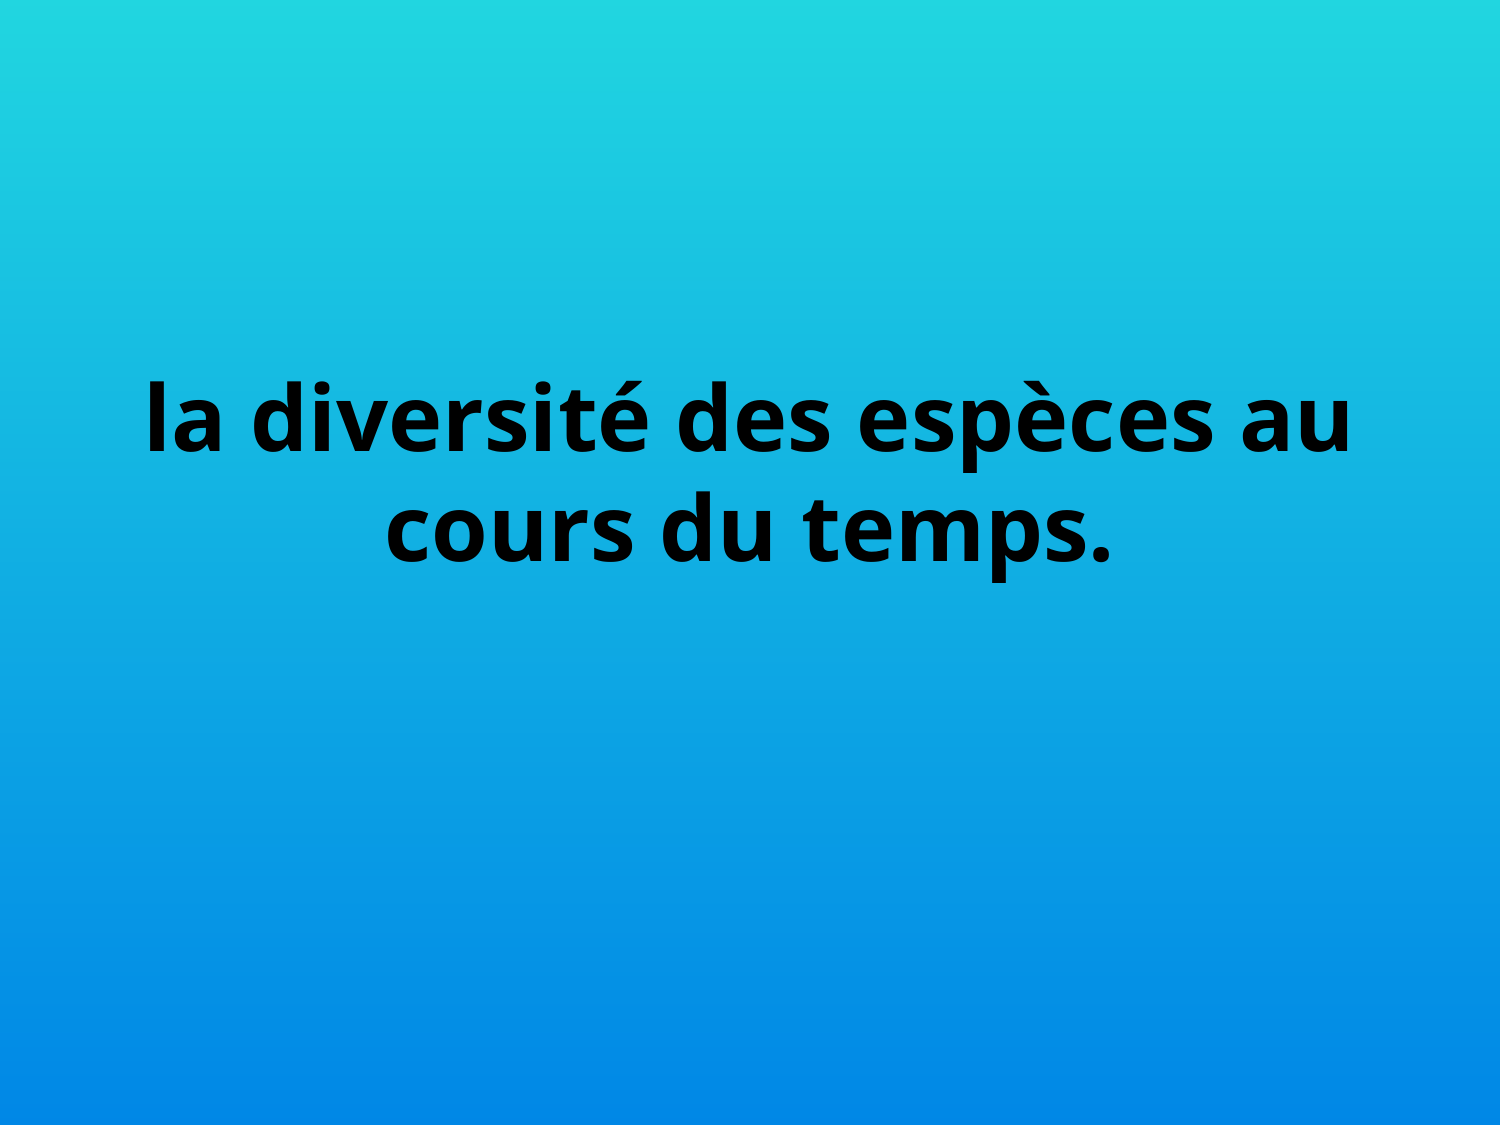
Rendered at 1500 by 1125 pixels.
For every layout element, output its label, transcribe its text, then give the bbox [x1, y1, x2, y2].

title la diversité des espèces au cours du temps. [112, 349, 1388, 591]
